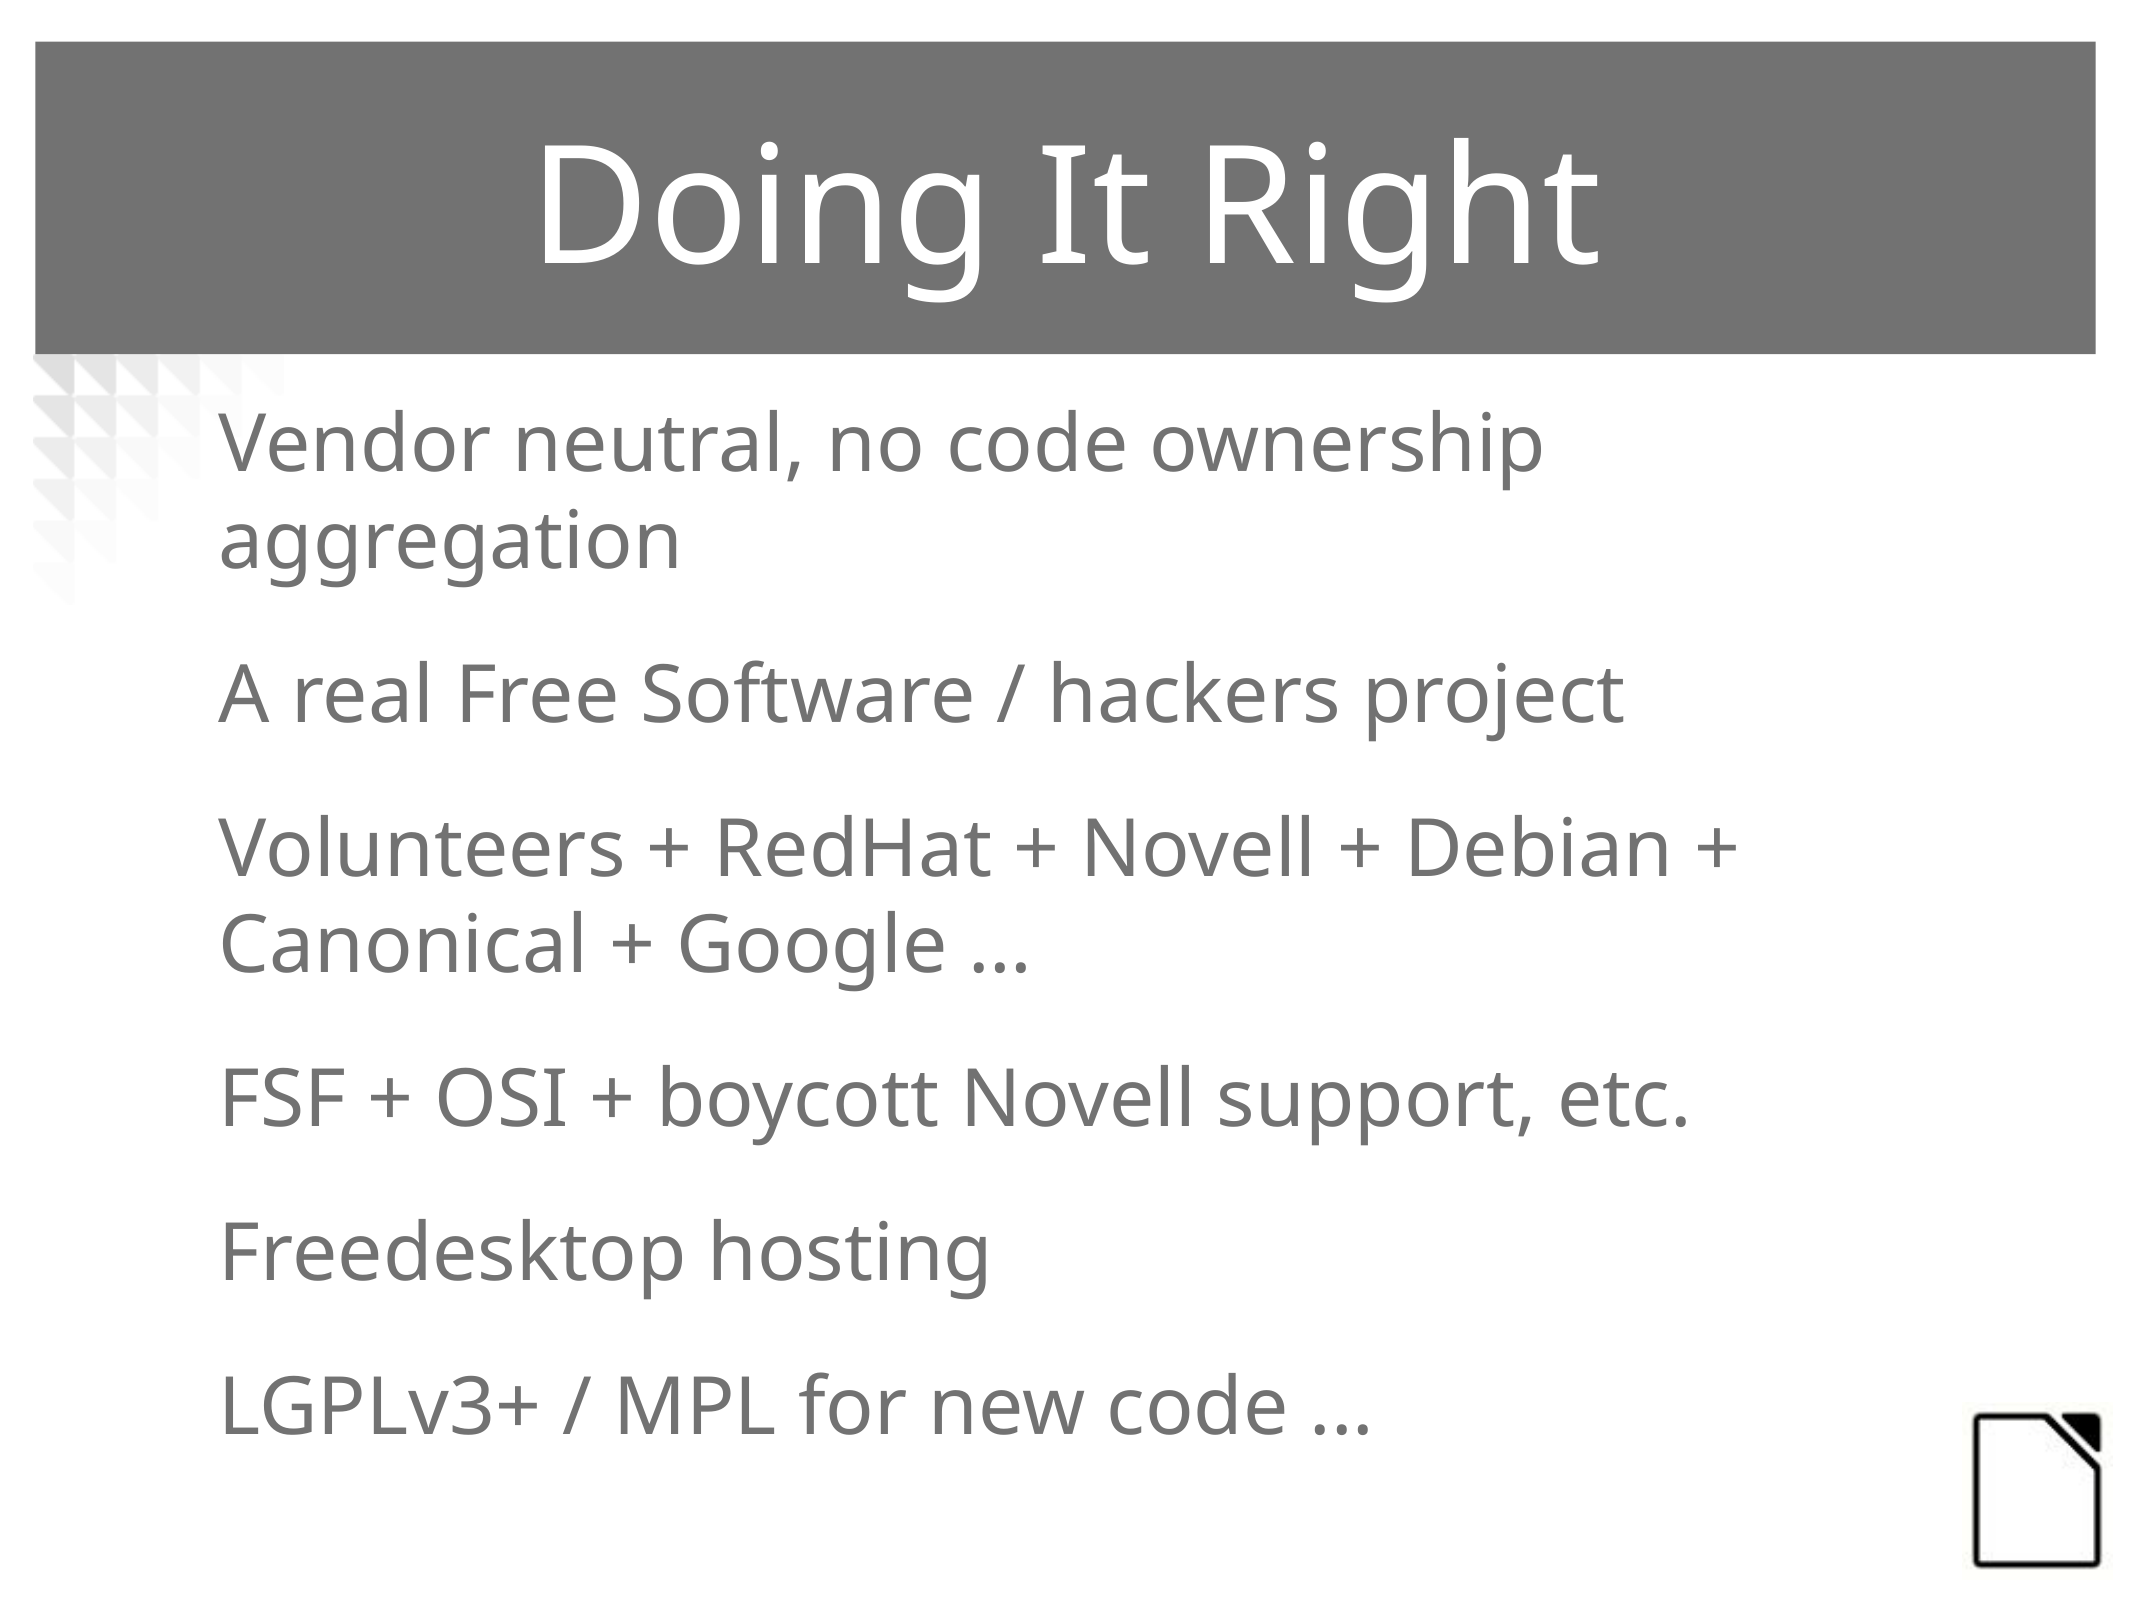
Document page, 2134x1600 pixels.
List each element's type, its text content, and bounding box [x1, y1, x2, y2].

picture [1962, 1402, 2113, 1580]
picture [33, 354, 284, 605]
title Doing It Right [35, 41, 2096, 355]
list Vendor neutral, no code ownership aggregation A real Free Software / hackers project Volunteers + RedHat + Novell + Debian + Canonical + Google … FSF + OSI + boycott Novell support, etc. Freedesktop hosting LGPLv3+ / MPL for new code ... [208, 375, 1925, 1467]
